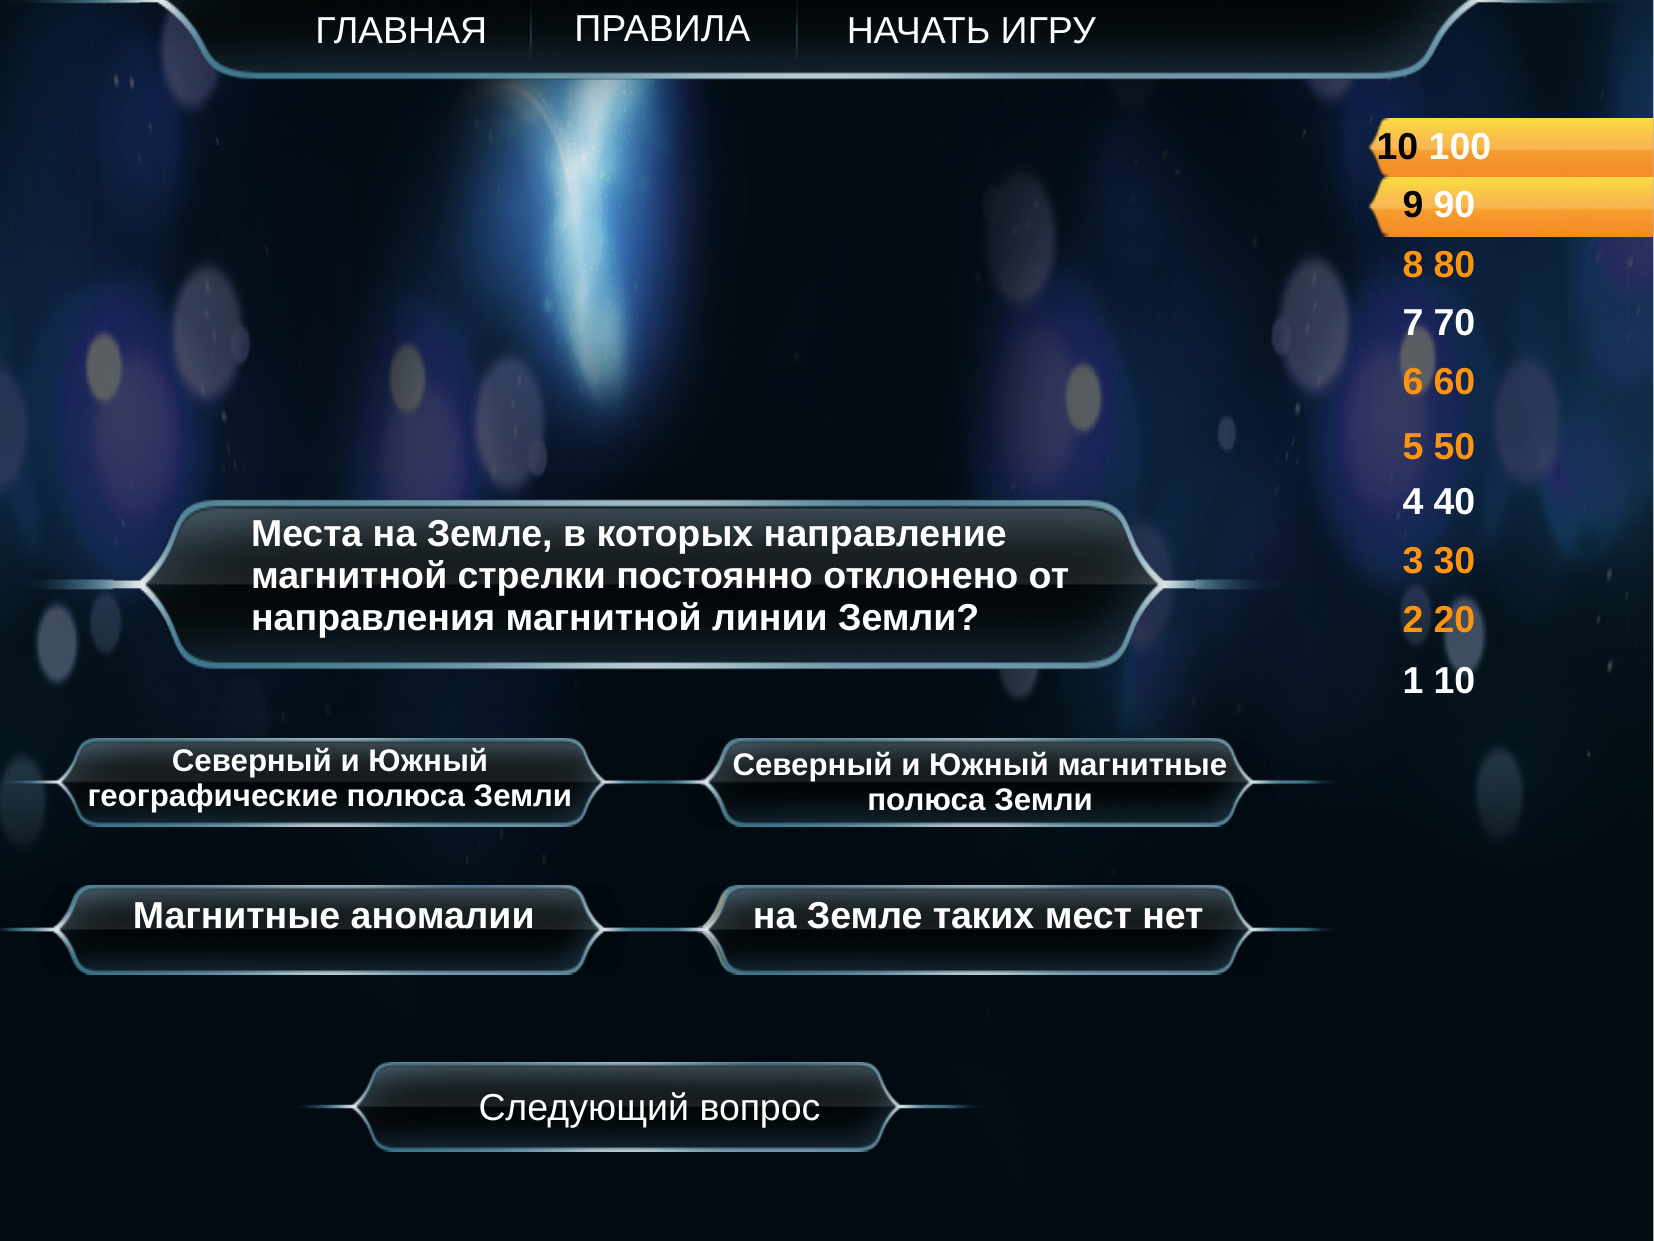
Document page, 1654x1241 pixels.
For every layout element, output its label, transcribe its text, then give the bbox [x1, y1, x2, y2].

text_box 8 80 [1387, 237, 1491, 295]
picture [0, 0, 1654, 1241]
text_box Северный и Южный магнитные полюса Земли [717, 739, 1250, 827]
text_box 3 30 [1387, 532, 1491, 591]
text_box 4 40 [1387, 477, 1491, 532]
text_box 5 50 [1387, 418, 1491, 477]
text_box 1 10 [1387, 651, 1565, 710]
text_box Места на Земле, в которых направление магнитной стрелки постоянно отклонено от направления магнитной линии Земли? [236, 505, 1182, 650]
text_box Северный и Южный географические полюса Земли [72, 735, 605, 823]
text_box 2 20 [1387, 591, 1491, 650]
text_box 10 100 [1361, 118, 1506, 177]
text_box [236, 0, 532, 89]
text_box ГЛАВНАЯ [300, 2, 502, 60]
text_box 6 60 [1387, 353, 1491, 412]
text_box НАЧАТЬ ИГРУ [832, 2, 1112, 60]
text_box 9 90 [1387, 175, 1491, 235]
text_box на Земле таких мест нет [738, 886, 1270, 945]
text_box 7 70 [1387, 295, 1491, 353]
text_box Магнитные аномалии [118, 886, 562, 945]
text_box ПРАВИЛА [559, 0, 766, 57]
